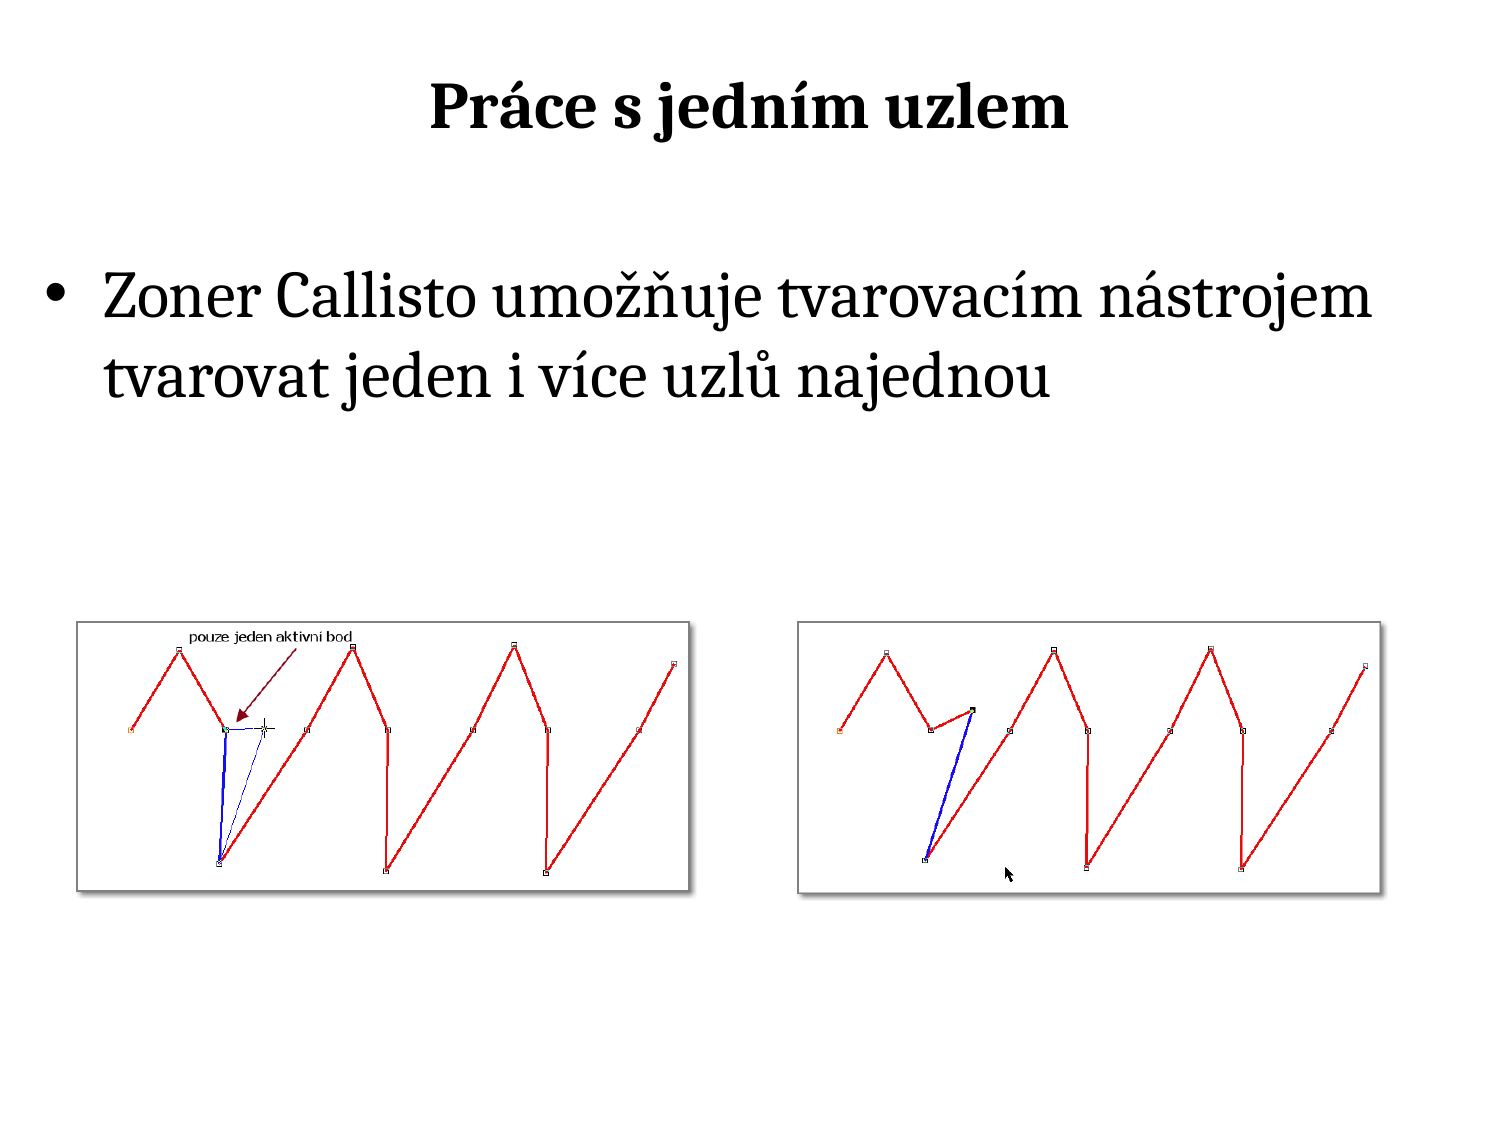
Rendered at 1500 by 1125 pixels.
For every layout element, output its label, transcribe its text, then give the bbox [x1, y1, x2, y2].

picture [797, 621, 1388, 901]
picture [76, 621, 697, 899]
text_box Zoner Callisto umožňuje tvarovacím nástrojem tvarovat jeden i více uzlů najednou [0, 243, 1500, 419]
text_box Práce s jedním uzlem [0, 54, 1500, 151]
